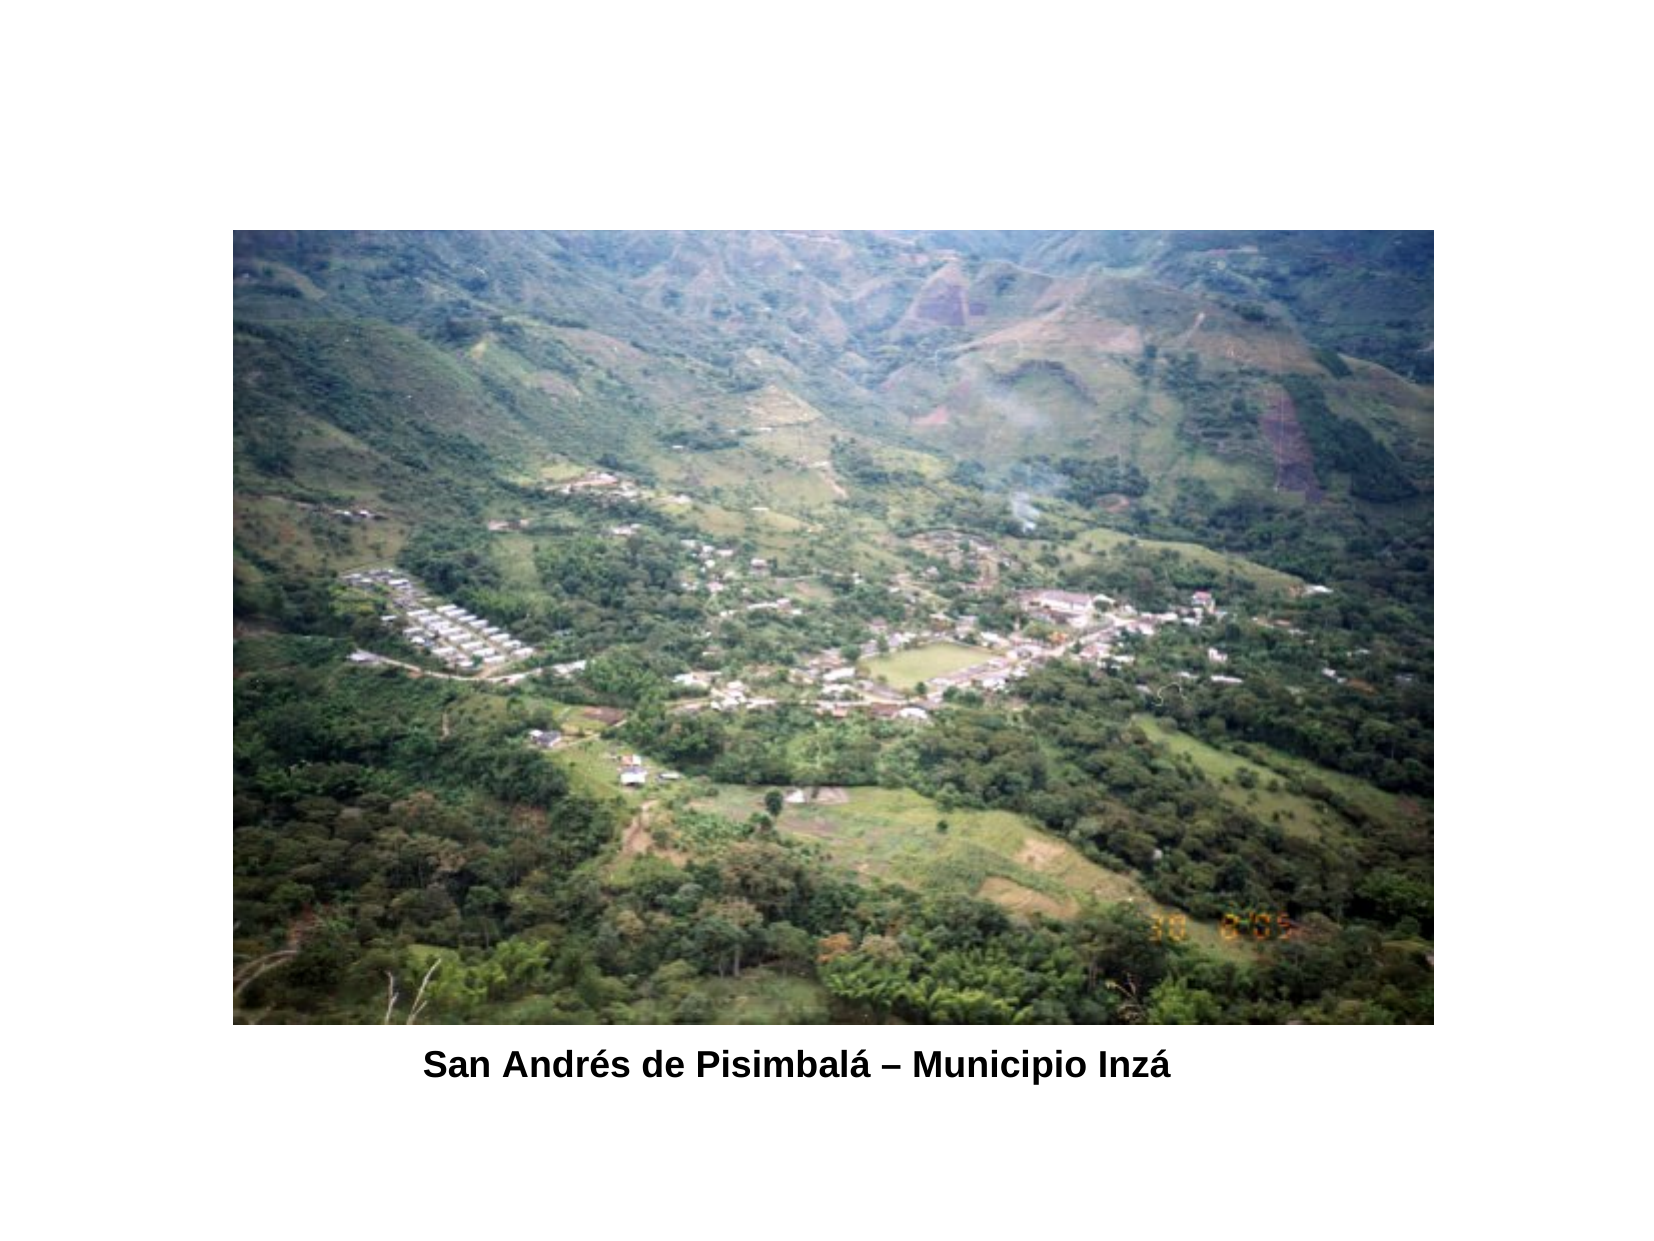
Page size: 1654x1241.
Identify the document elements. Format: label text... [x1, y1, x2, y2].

text_box San Andrés de Pisimbalá – Municipio Inzá [383, 1035, 1211, 1094]
picture [233, 230, 1434, 1025]
